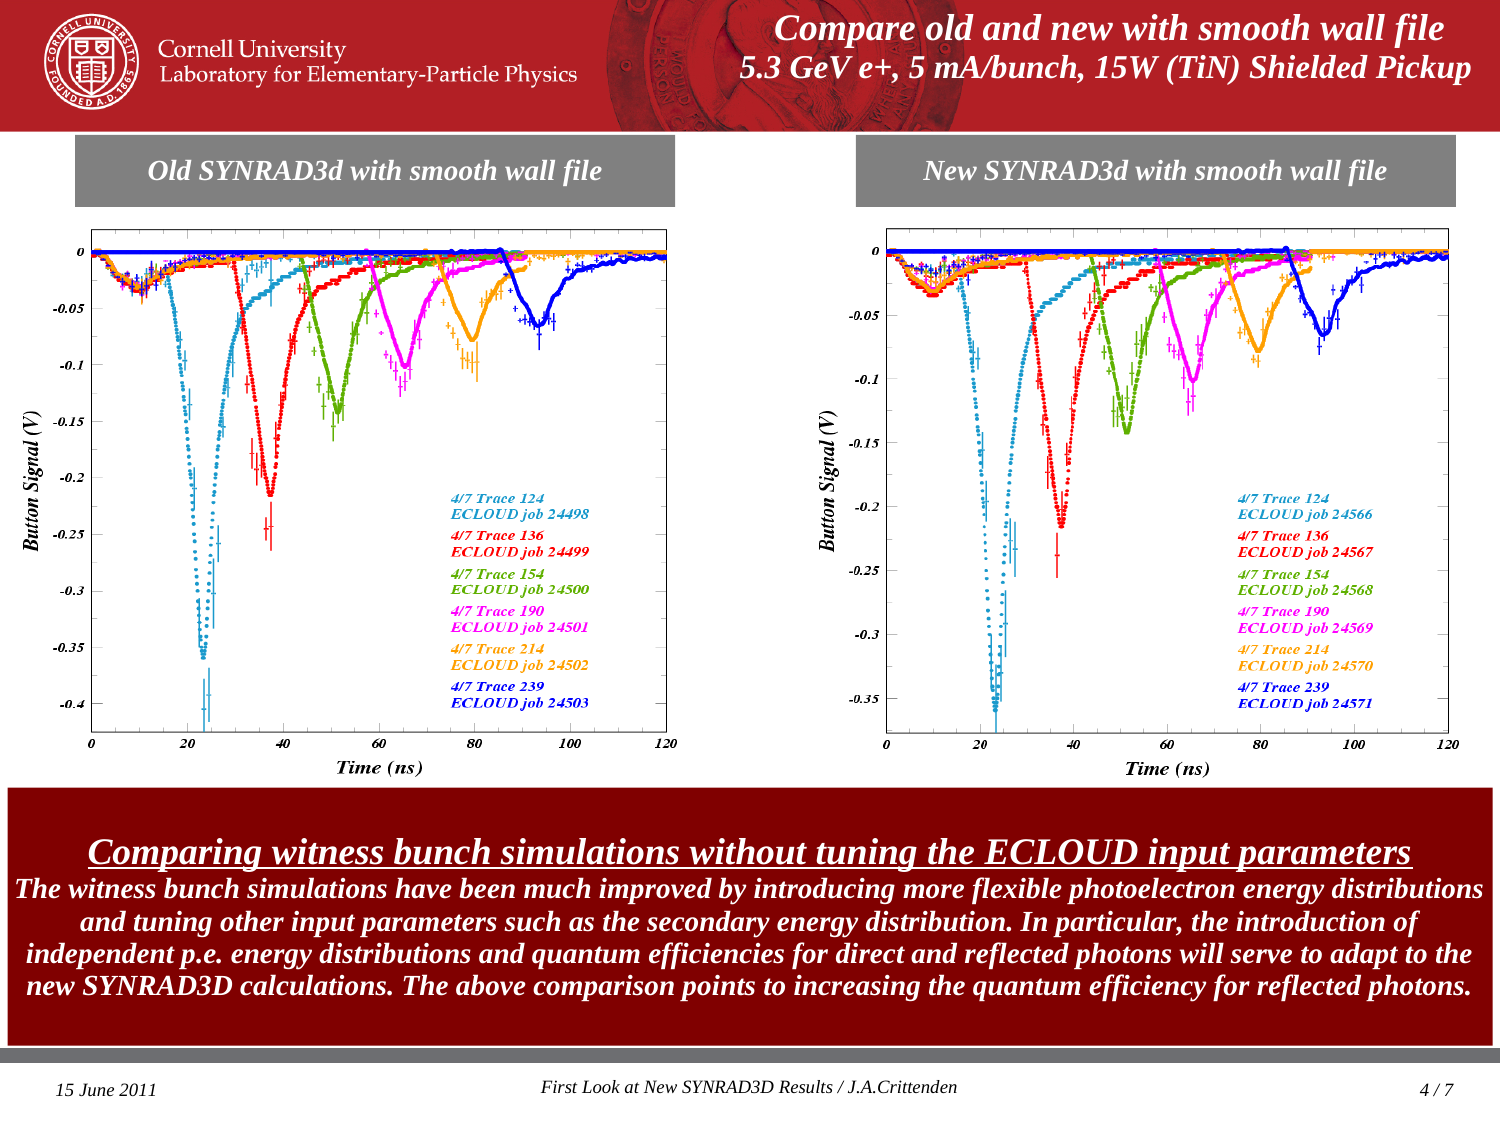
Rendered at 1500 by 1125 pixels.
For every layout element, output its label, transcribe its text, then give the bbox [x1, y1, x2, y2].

text_box Old SYNRAD3d with smooth wall file [75, 134, 676, 207]
picture [811, 224, 1463, 782]
text_box Comparing witness bunch simulations without tuning the ECLOUD input parameters The witness bunch simulations have been much improved by introducing more flexible photoelectron energy distributions and tuning other input parameters such as the secondary energy distribution. In particular, the introduction of independent p.e. energy distributions and quantum efficiencies for direct and reflected photons will serve to adapt to the new SYNRAD3D calculations. The above comparison points to increasing the quantum efficiency for reflected photons. [7, 787, 1493, 1046]
text_box New SYNRAD3d with smooth wall file [855, 134, 1456, 207]
text_box Compare old and new with smooth wall file 5.3 GeV e+, 5 mA/bunch, 15W (TiN) Shielded Pickup [712, 0, 1500, 113]
picture [0, 0, 1500, 132]
picture [15, 224, 682, 781]
